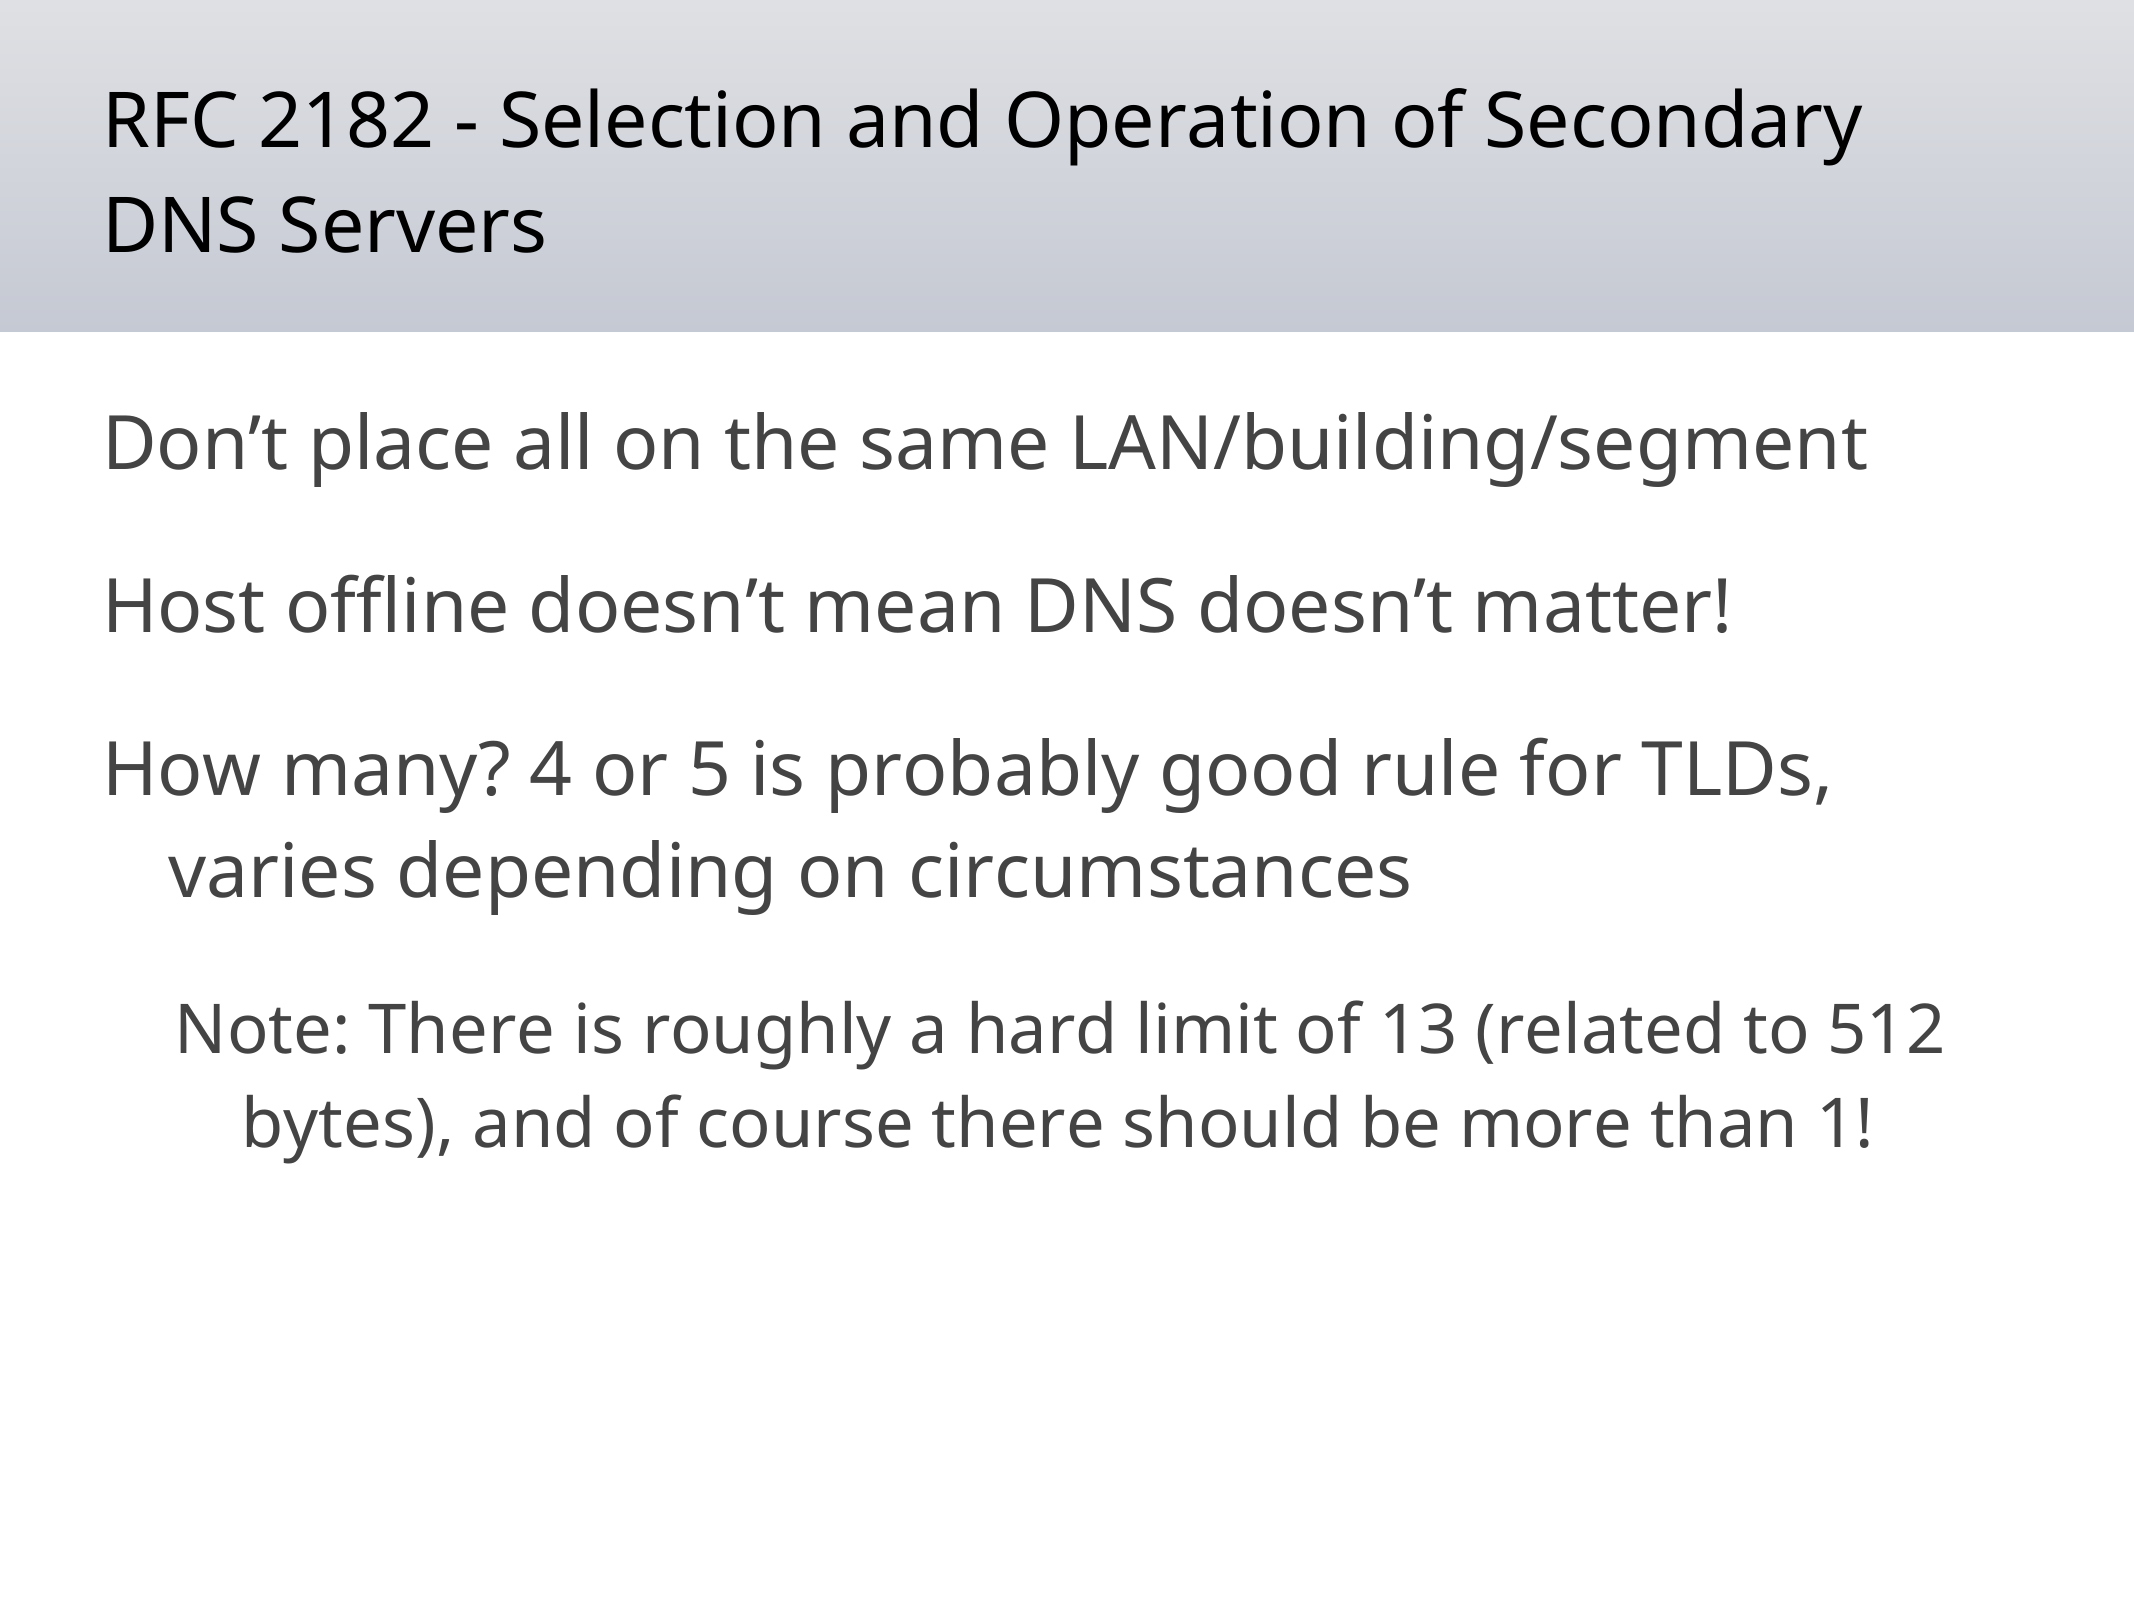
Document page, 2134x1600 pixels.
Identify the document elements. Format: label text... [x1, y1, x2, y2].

title RFC 2182 - Selection and Operation of Secondary DNS Servers [93, 54, 2040, 284]
list Don’t place all on the same LAN/building/segment Host offline doesn’t mean DNS doesn’t matter! How many? 4 or 5 is probably good rule for TLDs, varies depending on circumstances Note: There is roughly a hard limit of 13 (related to 512 bytes), and of course there should be more than 1! [93, 381, 2040, 1459]
text_box [0, 0, 2134, 332]
